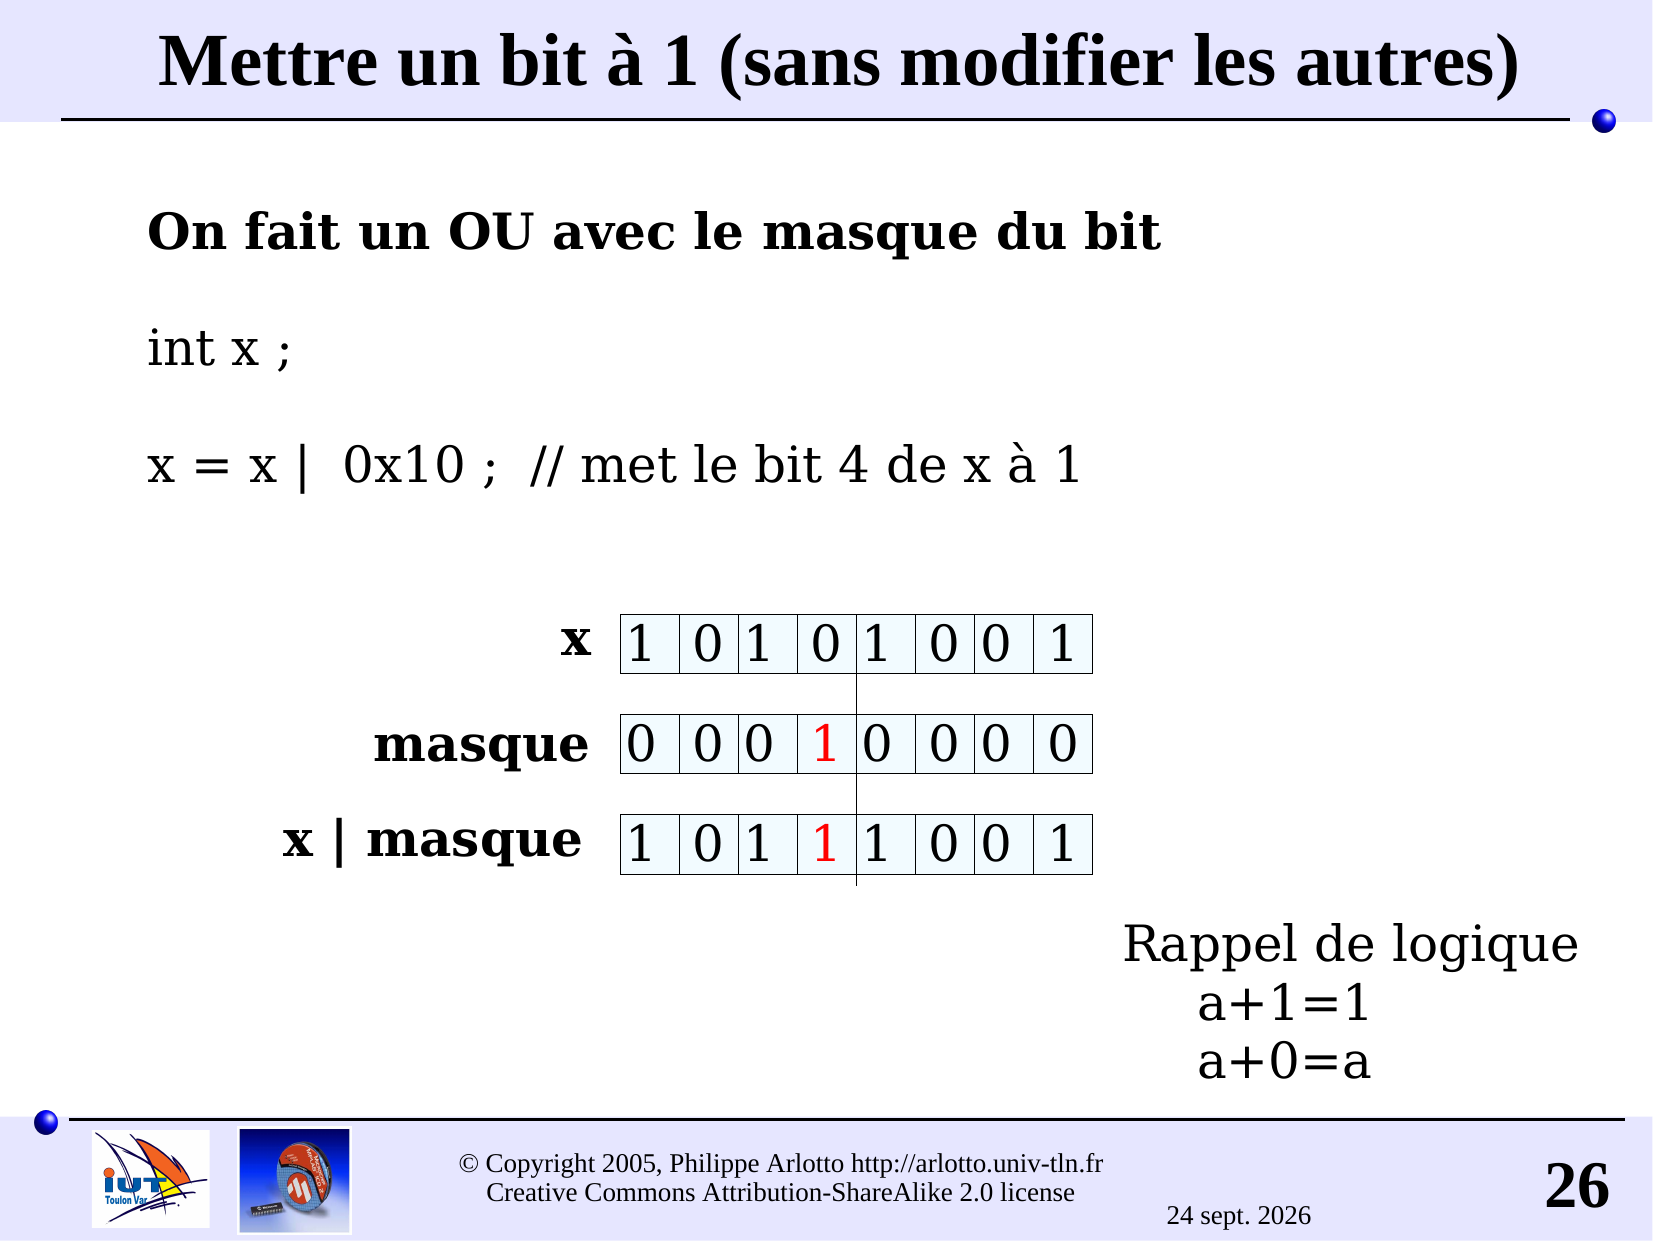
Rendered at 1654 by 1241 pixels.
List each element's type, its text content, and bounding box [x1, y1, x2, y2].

text_box 1 [797, 714, 856, 774]
text_box 1 [620, 614, 679, 674]
text_box 1 [738, 814, 797, 875]
text_box 0 [974, 814, 1033, 875]
title Mettre un bit à 1 (sans modifier les autres) [95, 11, 1585, 110]
text_box 0 [679, 614, 738, 674]
picture [237, 1126, 352, 1235]
text_box 0 [620, 714, 679, 774]
text_box 0 [797, 614, 856, 674]
text_box 0 [738, 714, 797, 774]
text_box 1 [620, 814, 679, 875]
text_box On fait un OU avec le masque du bit int x ; x = x | 0x10 ; // met le bit 4 de x à 1 [147, 202, 1179, 494]
text_box 1 [738, 614, 797, 674]
text_box 0 [679, 814, 738, 875]
text_box 0 [856, 714, 915, 774]
text_box 1 [1033, 814, 1093, 875]
text_box masque [373, 714, 591, 774]
text_box 0 [679, 714, 738, 774]
text_box 0 [915, 714, 974, 774]
text_box 0 [1033, 714, 1093, 774]
text_box Rappel de logique a+1=1 a+0=a [1122, 915, 1581, 1091]
text_box 1 [1033, 614, 1093, 674]
text_box 0 [974, 614, 1033, 674]
text_box x | masque [283, 809, 601, 868]
text_box 0 [915, 614, 974, 674]
text_box 1 [797, 814, 856, 875]
text_box 1 [856, 614, 915, 674]
text_box 1 [856, 814, 915, 875]
text_box 0 [915, 814, 974, 875]
text_box x [561, 608, 591, 668]
text_box 0 [974, 714, 1033, 774]
